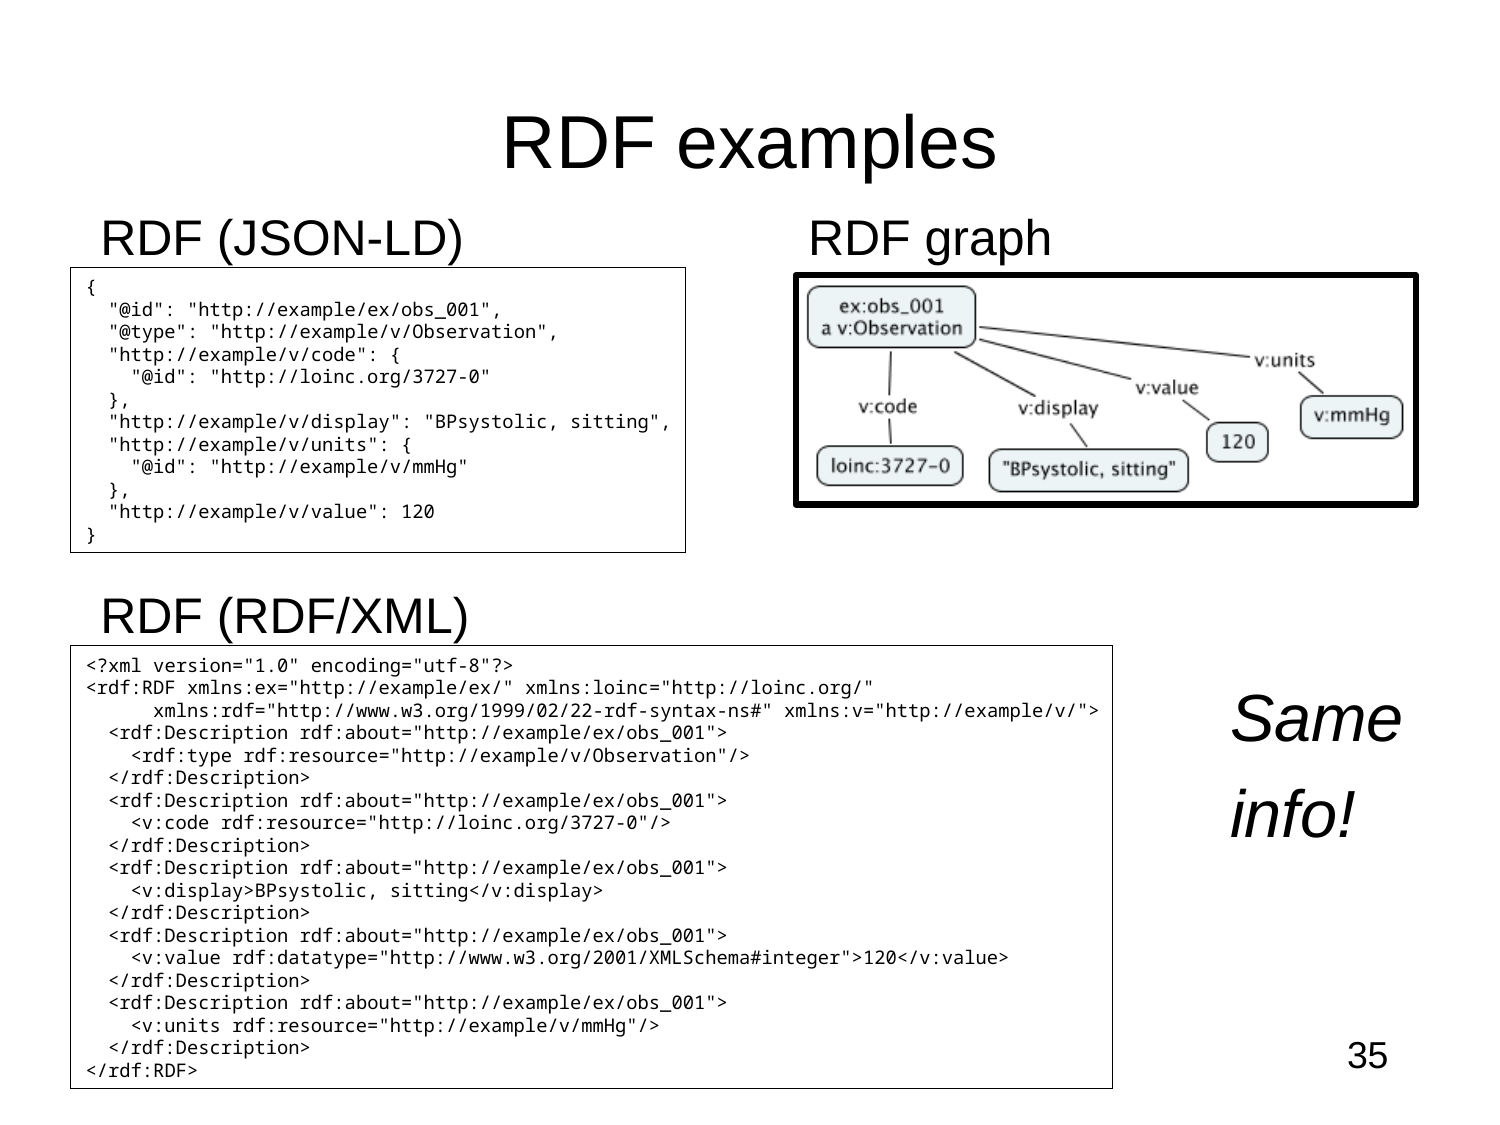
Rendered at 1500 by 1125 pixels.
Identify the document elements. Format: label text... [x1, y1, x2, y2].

picture [798, 278, 1413, 502]
text_box RDF graph [793, 197, 1068, 273]
text_box RDF (JSON-LD) [85, 197, 480, 267]
title RDF examples [75, 44, 1425, 233]
text_box { "@id": "http://example/ex/obs_001", "@type": "http://example/v/Observation", "http://example/v/code": { "@id": "http://loinc.org/3727-0" }, "http://example/v/display": "BPsystolic, sitting", "http://example/v/units": { "@id": "http://example/v/mmHg" }, "http://example/v/value": 120 } [70, 267, 686, 553]
text_box RDF (RDF/XML) [85, 575, 485, 645]
text_box <?xml version="1.0" encoding="utf-8"?> <rdf:RDF xmlns:ex="http://example/ex/" xmlns:loinc="http://loinc.org/" xmlns:rdf="http://www.w3.org/1999/02/22-rdf-syntax-ns#" xmlns:v="http://example/v/"> <rdf:Description rdf:about="http://example/ex/obs_001"> <rdf:type rdf:resource="http://example/v/Observation"/> </rdf:Description> <rdf:Description rdf:about="http://example/ex/obs_001"> <v:code rdf:resource="http://loinc.org/3727-0"/> </rdf:Description> <rdf:Description rdf:about="http://example/ex/obs_001"> <v:display>BPsystolic, sitting</v:display> </rdf:Description> <rdf:Description rdf:about="http://example/ex/obs_001"> <v:value rdf:datatype="http://www.w3.org/2001/XMLSchema#integer">120</v:value> </rdf:Description> <rdf:Description rdf:about="http://example/ex/obs_001"> <v:units rdf:resource="http://example/v/mmHg"/> </rdf:Description> </rdf:RDF> [70, 645, 1113, 1089]
list Same info! [1230, 674, 1470, 885]
